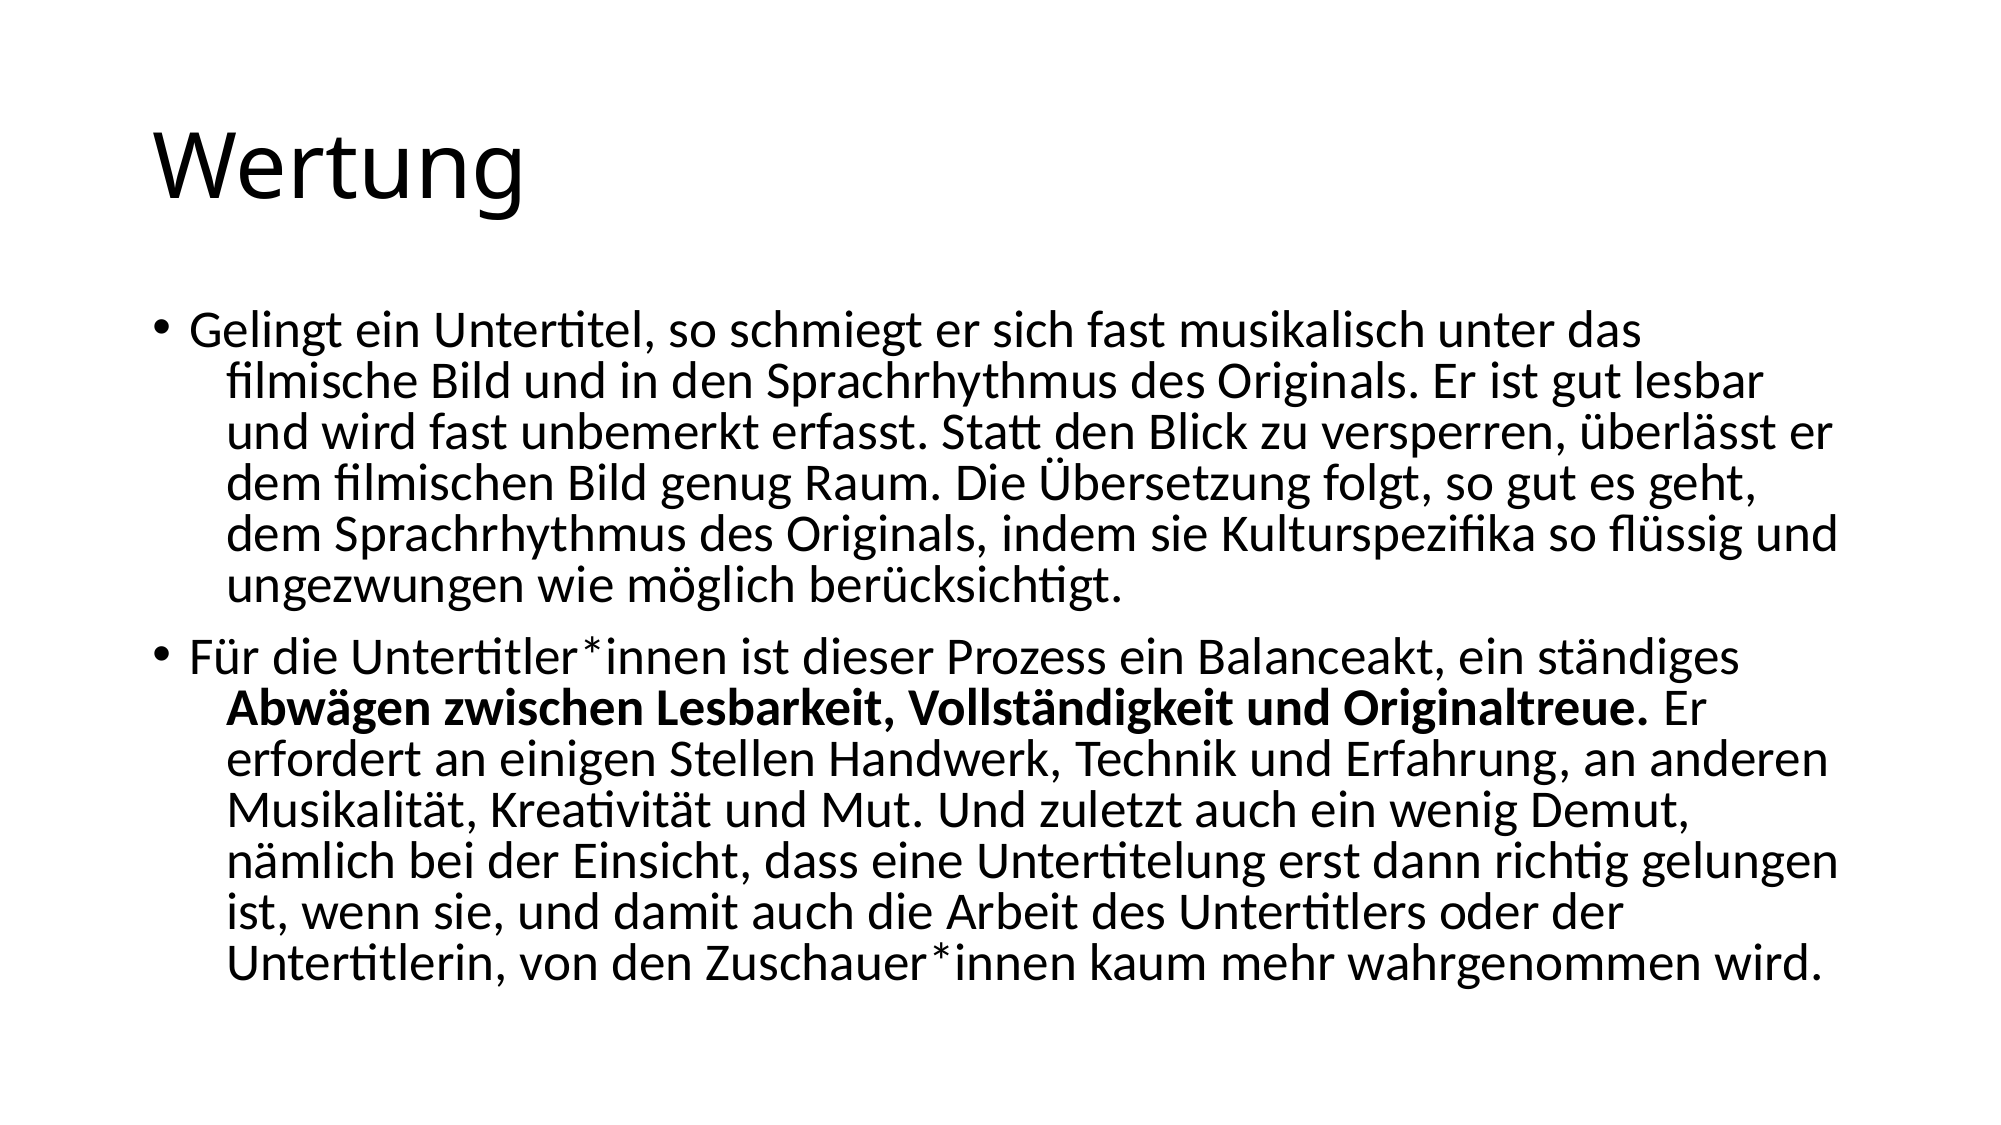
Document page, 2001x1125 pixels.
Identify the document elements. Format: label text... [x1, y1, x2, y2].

title Wertung [137, 59, 1863, 278]
list Gelingt ein Untertitel, so schmiegt er sich fast musikalisch unter das filmische Bild und in den Sprachrhythmus des Originals. Er ist gut lesbar und wird fast unbemerkt erfasst. Statt den Blick zu versperren, überlässt er dem filmischen Bild genug Raum. Die Übersetzung folgt, so gut es geht, dem Sprachrhythmus des Originals, indem sie Kulturspezifika so flüssig und ungezwungen wie möglich berücksichtigt. Für die Untertitler*innen ist dieser Prozess ein Balanceakt, ein ständiges Abwägen zwischen Lesbarkeit, Vollständigkeit und Originaltreue. Er erfordert an einigen Stellen Handwerk, Technik und Erfahrung, an anderen Musikalität, Kreativität und Mut. Und zuletzt auch ein wenig Demut, nämlich bei der Einsicht, dass eine Untertitelung erst dann richtig gelungen ist, wenn sie, und damit auch die Arbeit des Untertitlers oder der Untertitlerin, von den Zuschauer*innen kaum mehr wahrgenommen wird. [137, 299, 1863, 1014]
